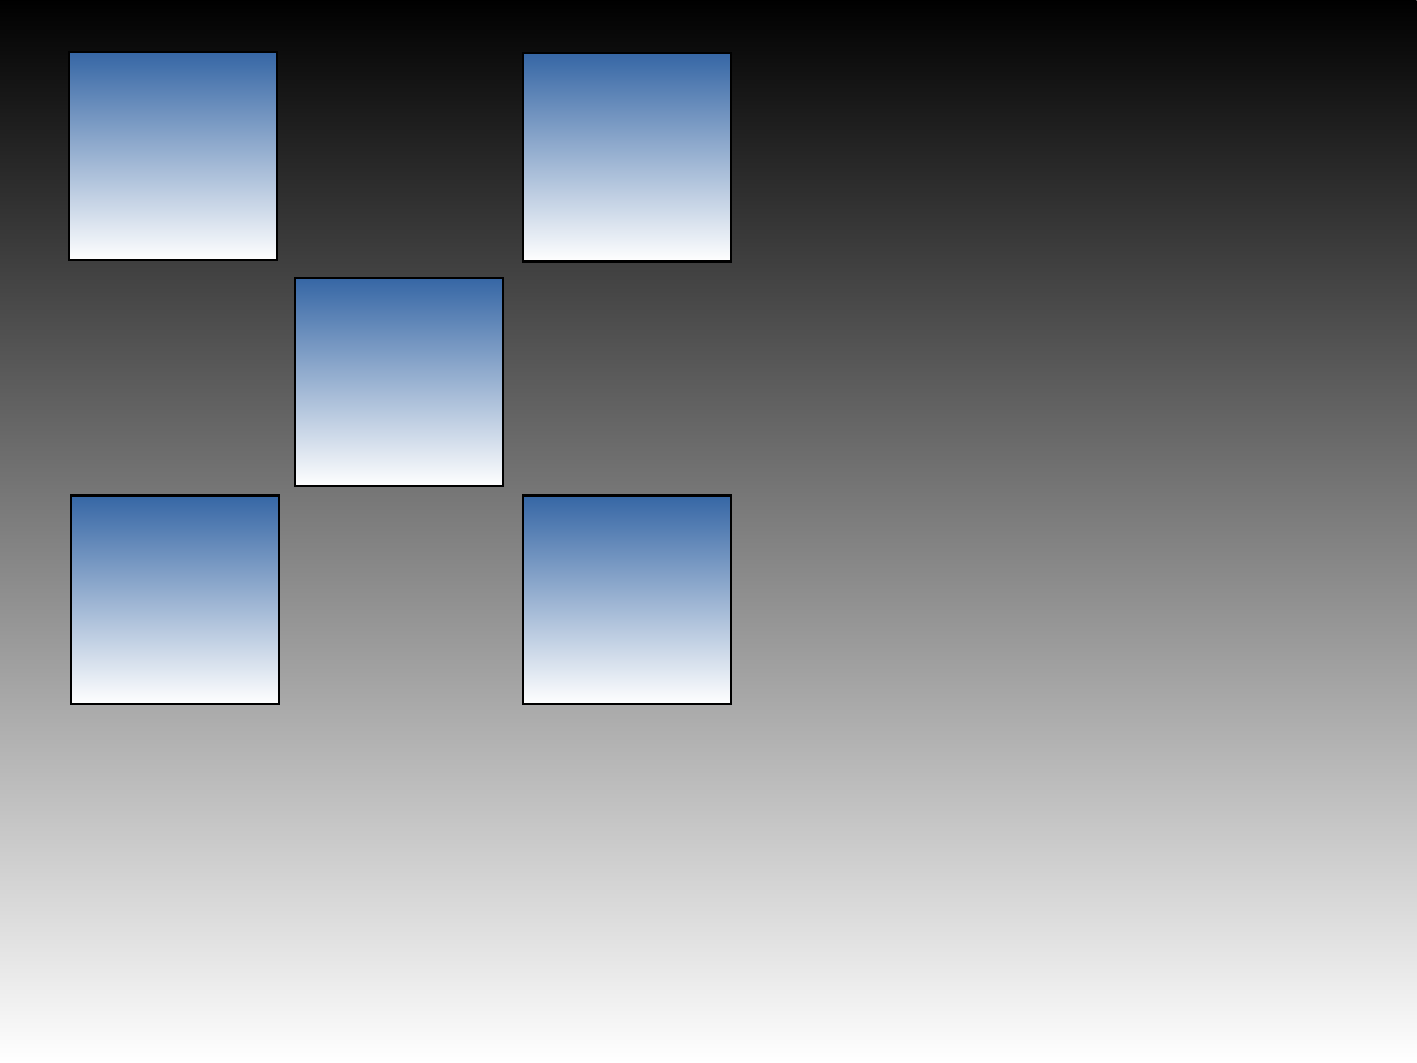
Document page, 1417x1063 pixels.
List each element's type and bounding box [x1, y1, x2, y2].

text_box [70, 495, 280, 704]
text_box [522, 495, 732, 704]
text_box [68, 52, 278, 261]
text_box [294, 278, 504, 487]
text_box [522, 53, 732, 262]
